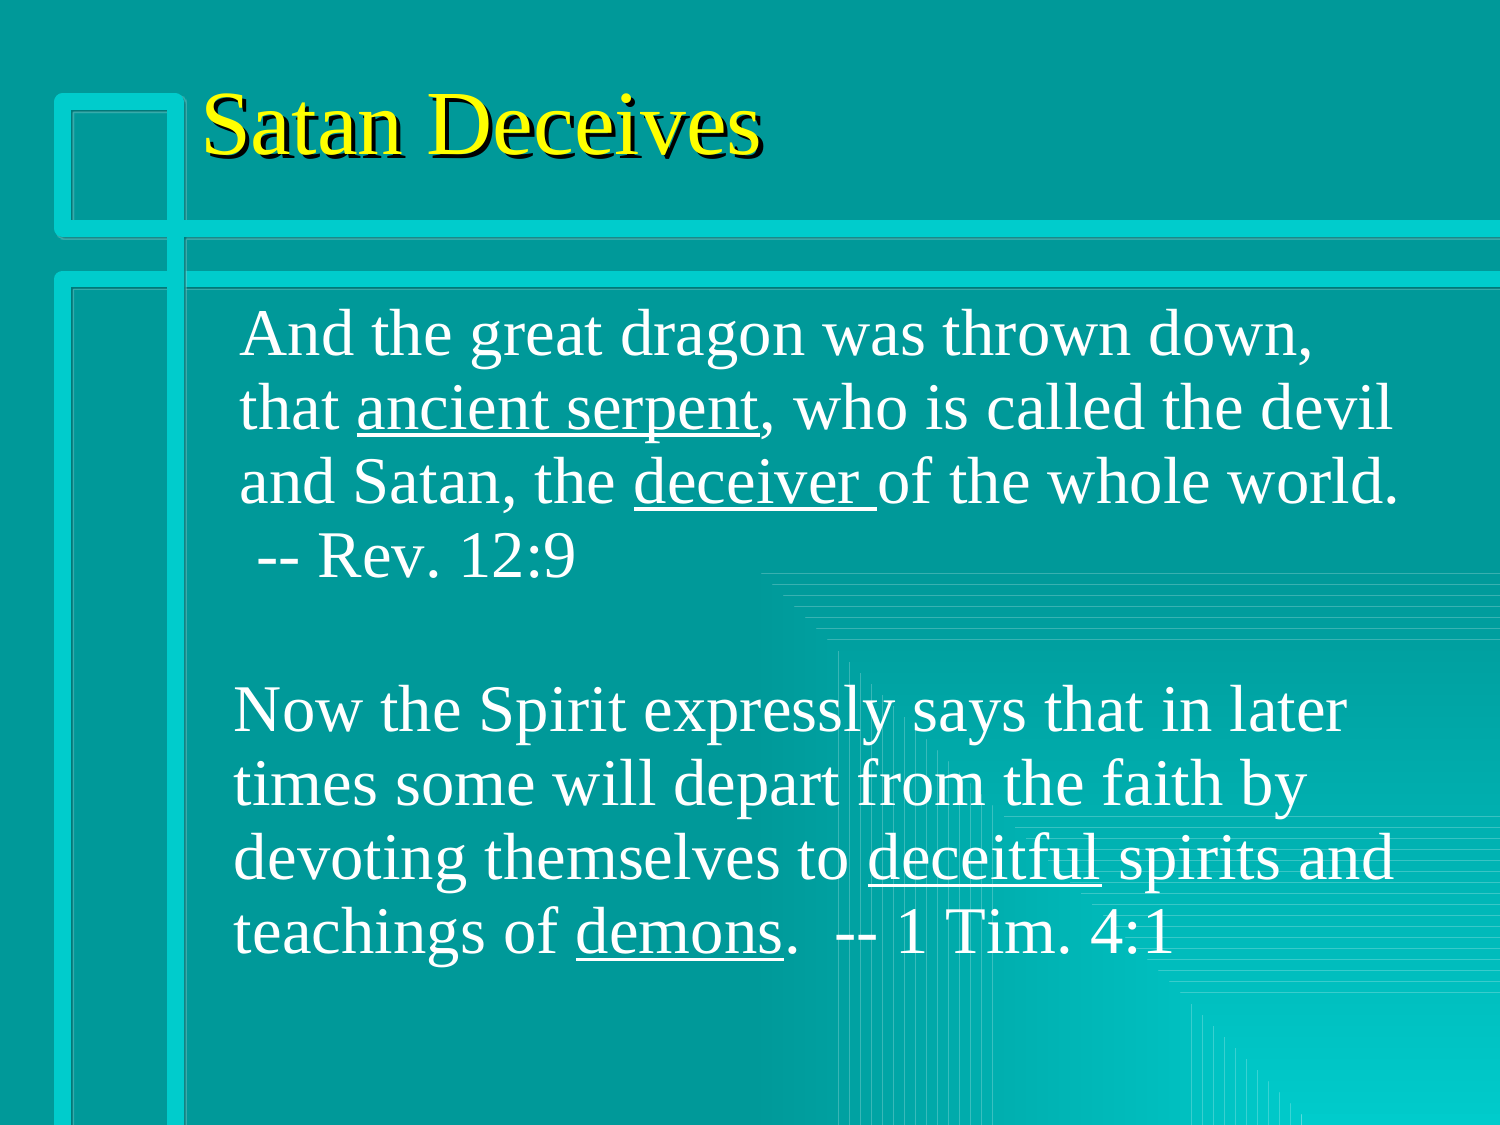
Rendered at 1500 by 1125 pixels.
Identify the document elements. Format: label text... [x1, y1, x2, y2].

text_box Now the Spirit expressly says that in later times some will depart from the faith by devoting themselves to deceitful spirits and teachings of demons. -- 1 Tim. 4:1 [219, 664, 1426, 976]
text_box And the great dragon was thrown down, that ancient serpent, who is called the devil and Satan, the deceiver of the whole world. -- Rev. 12:9 [225, 288, 1426, 600]
title Satan Deceives [200, 34, 1476, 213]
text_box [225, 600, 1388, 664]
